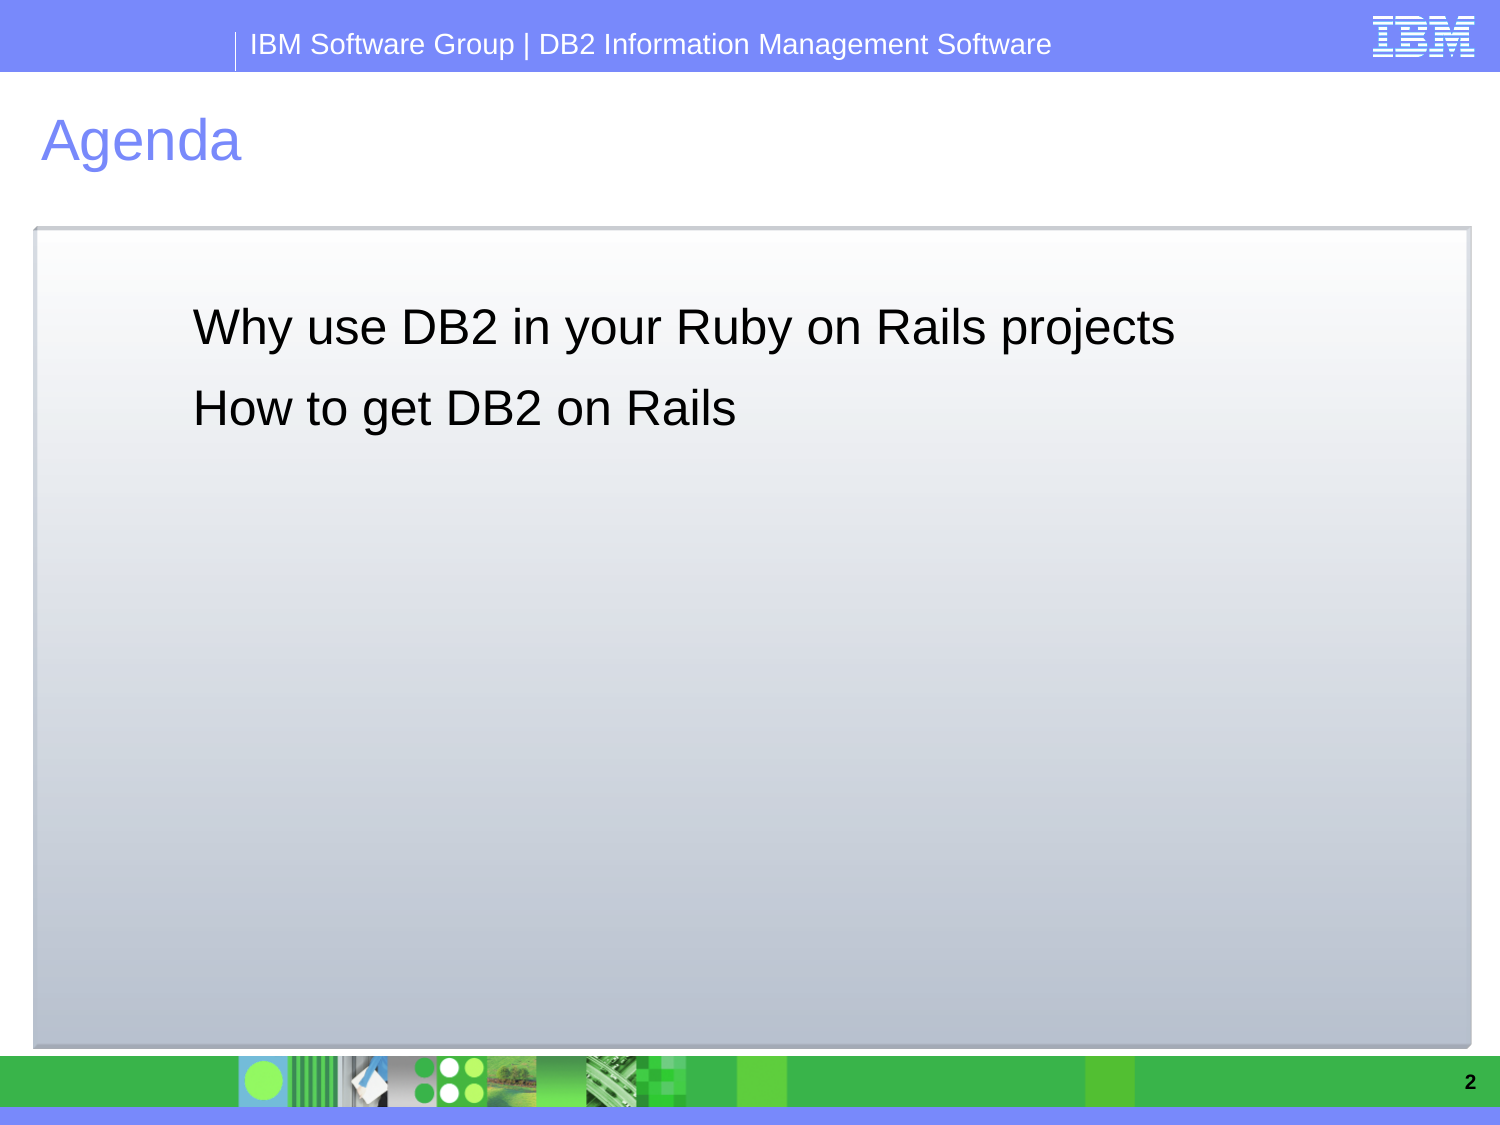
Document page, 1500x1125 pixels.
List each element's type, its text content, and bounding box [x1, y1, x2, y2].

list Why use DB2 in your Ruby on Rails projects How to get DB2 on Rails [178, 291, 1417, 1040]
title Agenda [26, 104, 1416, 183]
picture [0, 1056, 1500, 1107]
